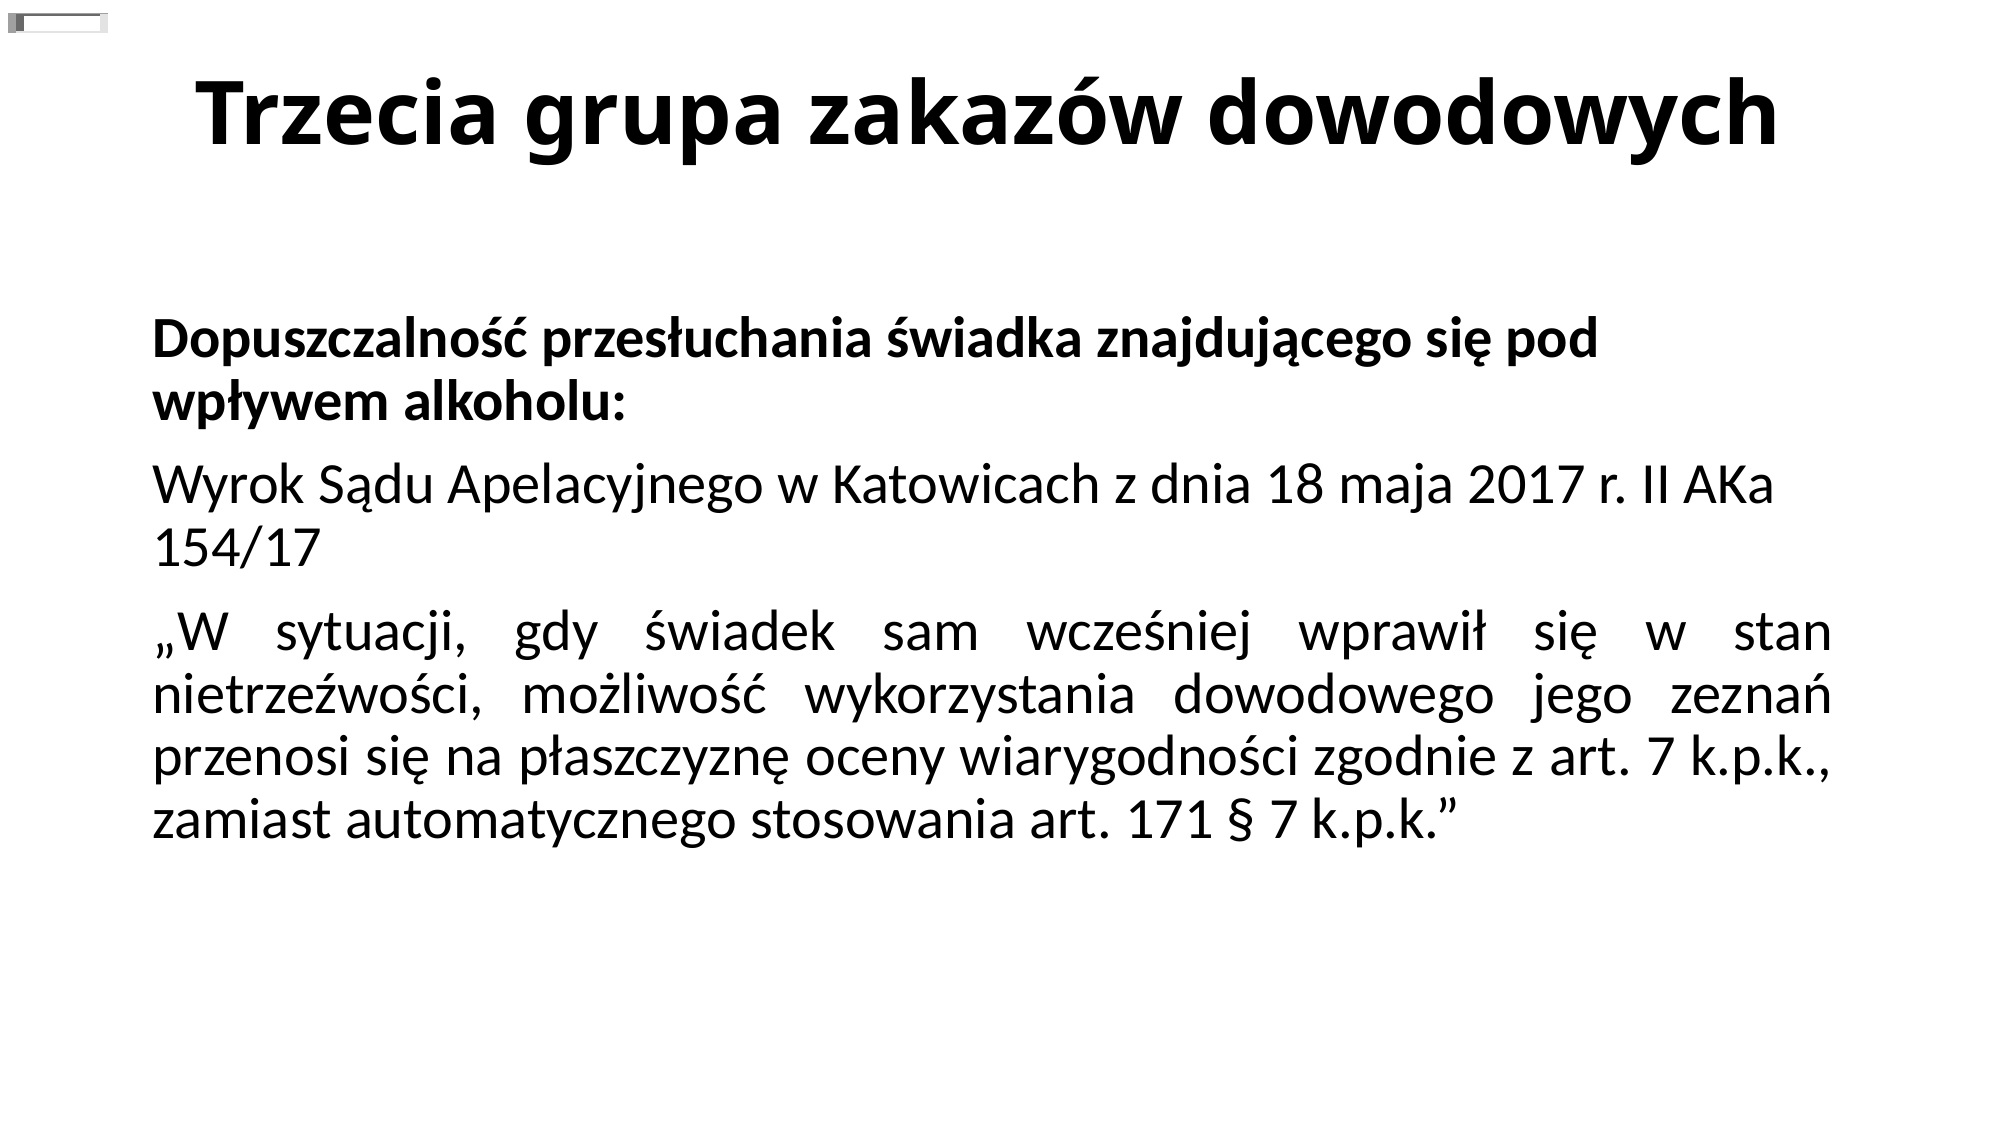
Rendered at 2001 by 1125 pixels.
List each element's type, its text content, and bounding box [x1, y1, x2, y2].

picture [0, 0, 226, 51]
list Dopuszczalność przesłuchania świadka znajdującego się pod wpływem alkoholu: Wyrok Sądu Apelacyjnego w Katowicach z dnia 18 maja 2017 r. II AKa 154/17 „W sytuacji, gdy świadek sam wcześniej wprawił się w stan nietrzeźwości, możliwość wykorzystania dowodowego jego zeznań przenosi się na płaszczyznę oceny wiarygodności zgodnie z art. 7 k.p.k., zamiast automatycznego stosowania art. 171 § 7 k.p.k.” [137, 299, 1863, 1014]
title Trzecia grupa zakazów dowodowych [137, 59, 1863, 278]
